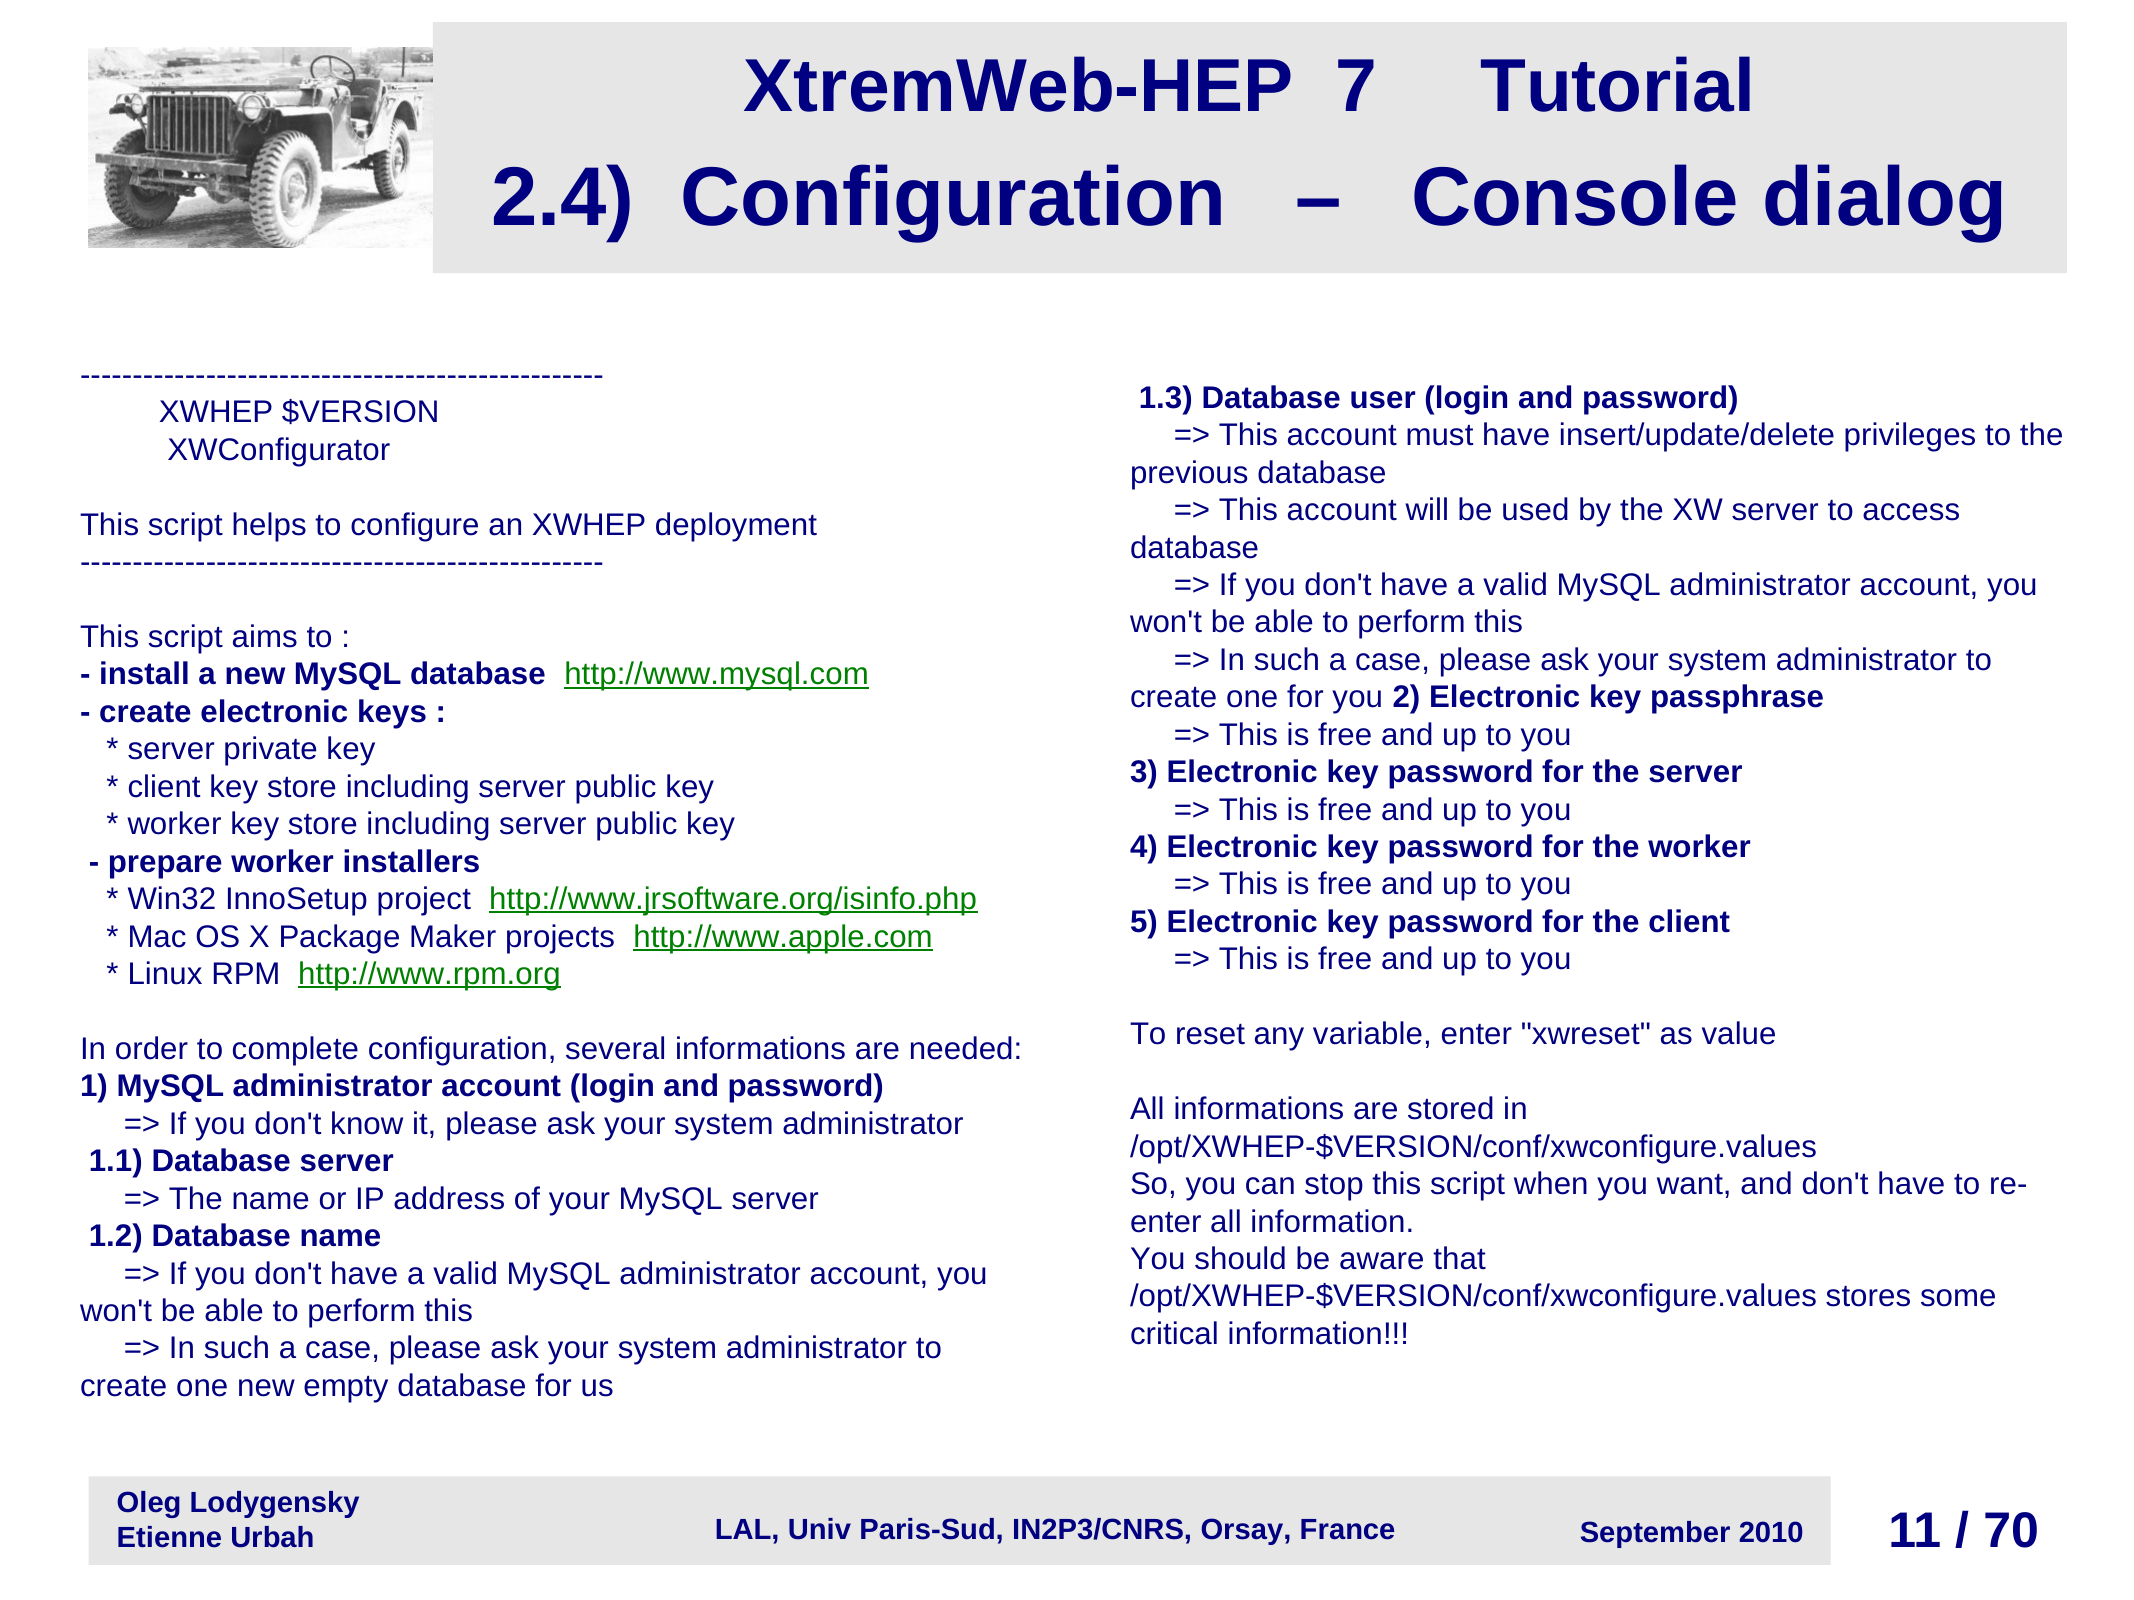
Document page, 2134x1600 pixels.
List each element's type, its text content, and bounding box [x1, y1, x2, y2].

text_box -------------------------------------------------- XWHEP $VERSION XWConfigurator This script helps to configure an XWHEP deployment -------------------------------------------------- This script aims to : - install a new MySQL database http://www.mysql.com - create electronic keys : * server private key * client key store including server public key * worker key store including server public key - prepare worker installers * Win32 InnoSetup project http://www.jrsoftware.org/isinfo.php * Mac OS X Package Maker projects http://www.apple.com * Linux RPM http://www.rpm.org In order to complete configuration, several informations are needed: 1) MySQL administrator account (login and password) => If you don't know it, please ask your system administrator 1.1) Database server => The name or IP address of your MySQL server 1.2) Database name => If you don't have a valid MySQL administrator account, you won't be able to perform this => In such a case, please ask your system administrator to create one new empty database for us [70, 354, 1044, 1469]
text_box 1.3) Database user (login and password) => This account must have insert/update/delete privileges to the previous database => This account will be used by the XW server to access database => If you don't have a valid MySQL administrator account, you won't be able to perform this => In such a case, please ask your system administrator to create one for you 2) Electronic key passphrase => This is free and up to you 3) Electronic key password for the server => This is free and up to you 4) Electronic key password for the worker => This is free and up to you 5) Electronic key password for the client => This is free and up to you To reset any variable, enter "xwreset" as value All informations are stored in /opt/XWHEP-$VERSION/conf/xwconfigure.values So, you can stop this script when you want, and don't have to re-enter all information. You should be aware that /opt/XWHEP-$VERSION/conf/xwconfigure.values stores some critical information!!! [1120, 377, 2094, 1469]
picture [88, 47, 433, 248]
title 2.4) Configuration – Console dialog [442, 118, 2067, 266]
